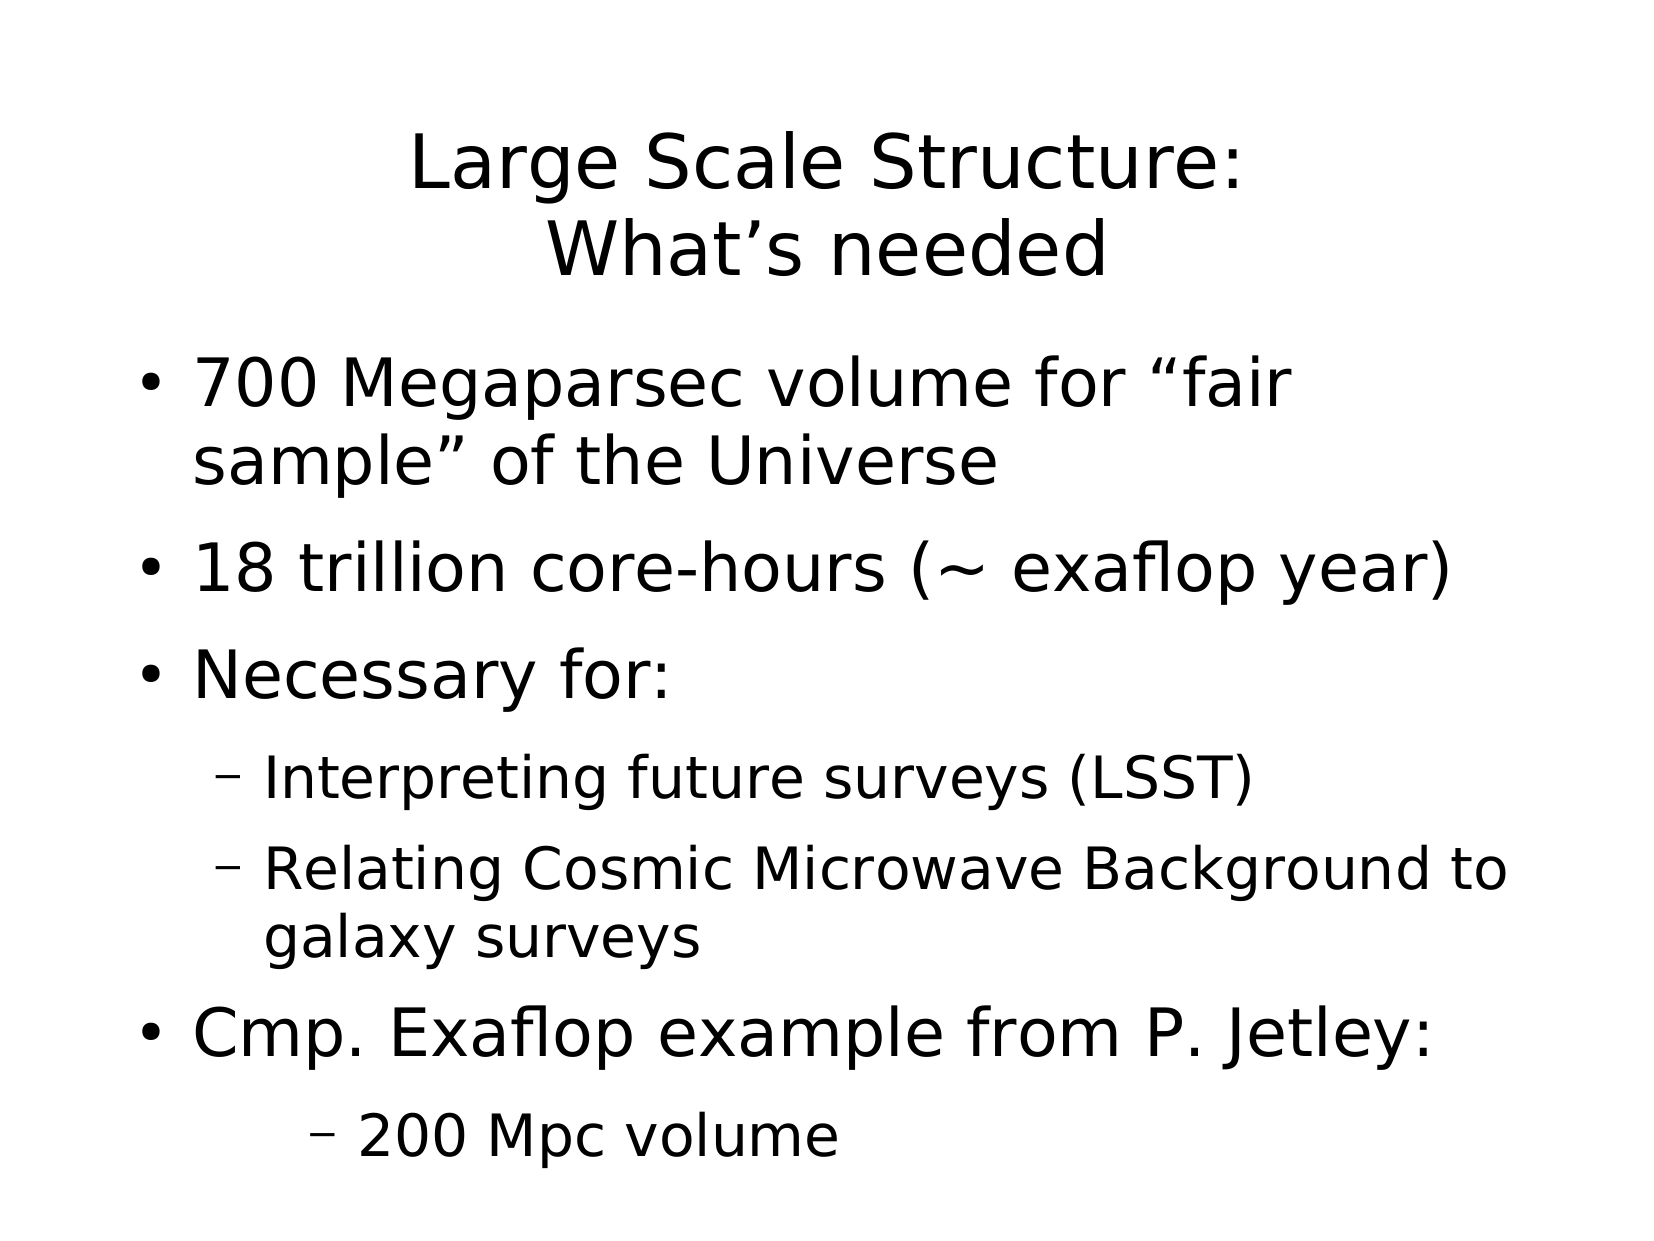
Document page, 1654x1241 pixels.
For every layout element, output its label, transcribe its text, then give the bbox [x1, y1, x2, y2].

list 700 Megaparsec volume for “fair sample” of the Universe 18 trillion core-hours (~ exaflop year) Necessary for: Interpreting future surveys (LSST) Relating Cosmic Microwave Background to galaxy surveys Cmp. Exaflop example from P. Jetley: 200 Mpc volume [121, 344, 1534, 1170]
title Large Scale Structure: What’s needed [121, 95, 1534, 318]
